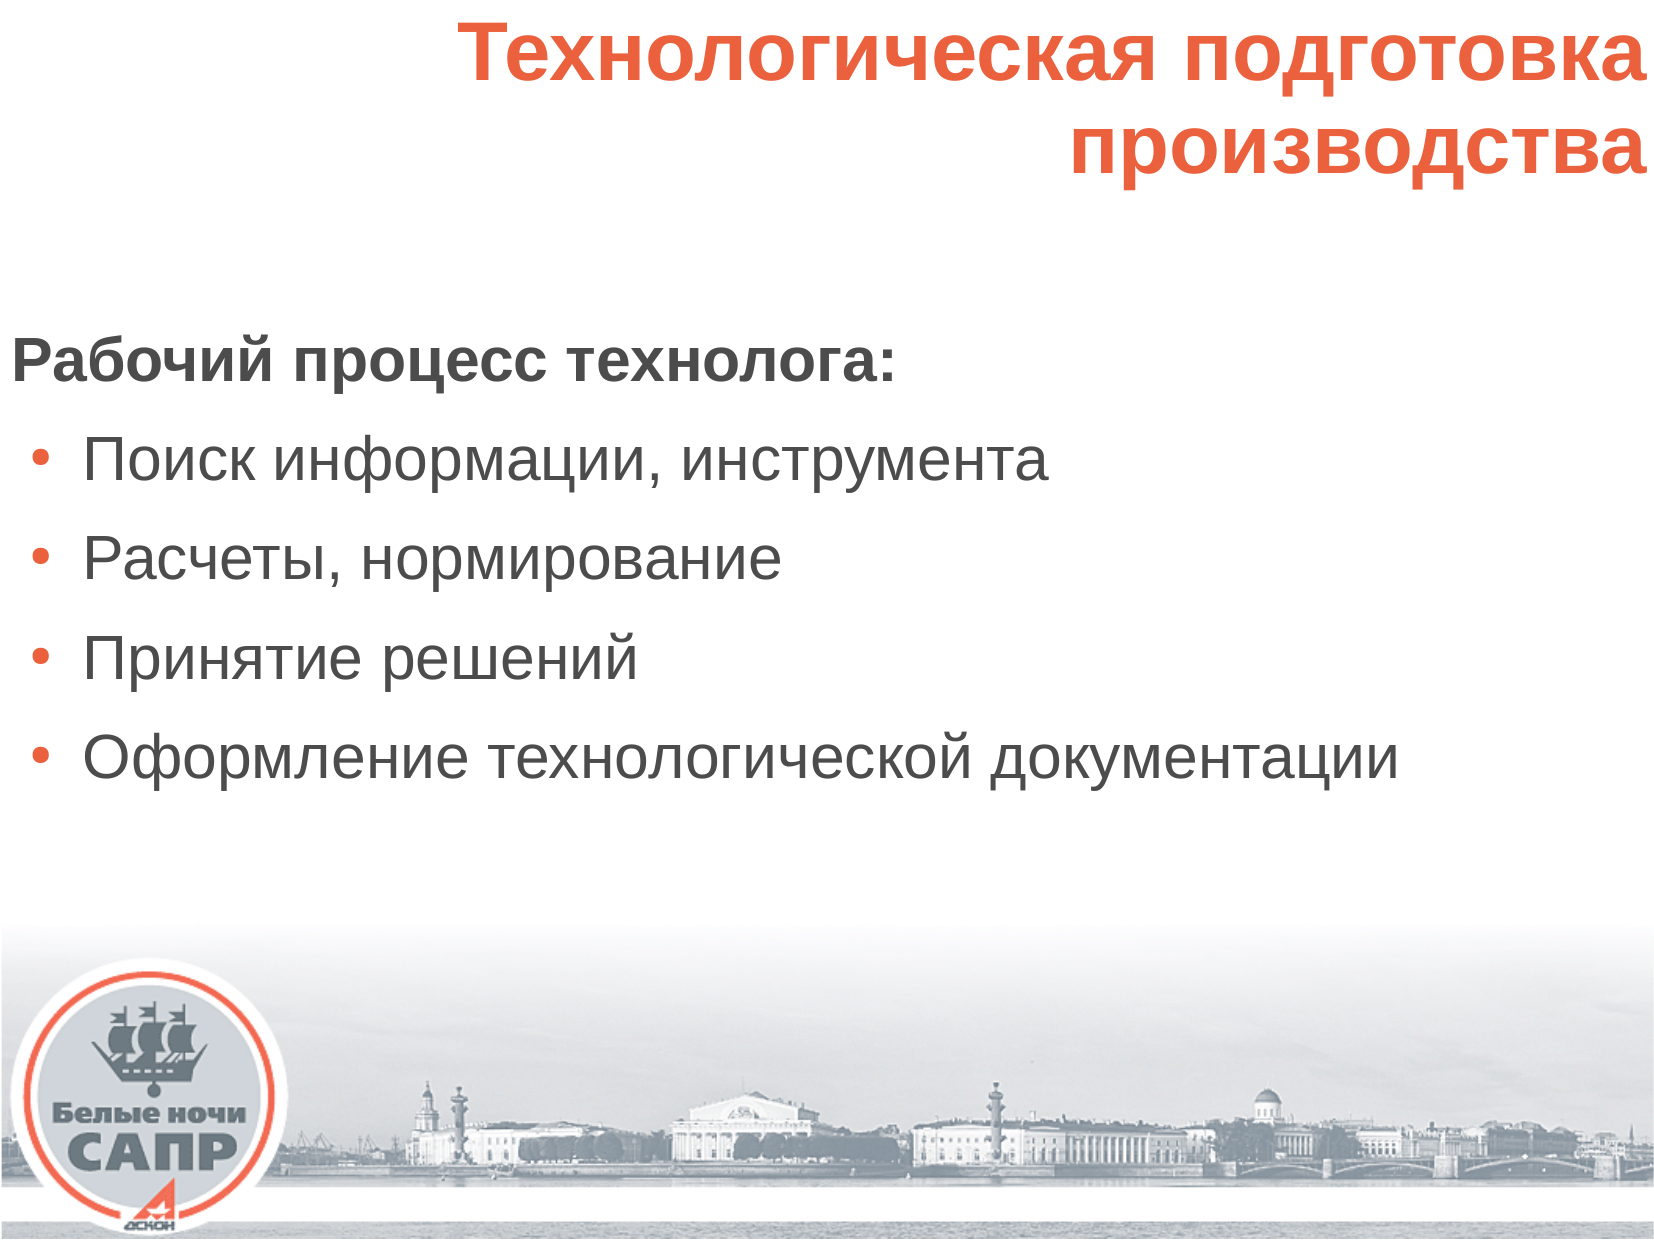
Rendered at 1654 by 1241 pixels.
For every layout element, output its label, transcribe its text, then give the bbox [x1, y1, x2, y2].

picture [1, 0, 1654, 1239]
list Рабочий процесс технолога: Поиск информации, инструмента Расчеты, нормирование Принятие решений Оформление технологической документации [11, 324, 1548, 821]
title Технологическая подготовка производства [0, 5, 1648, 192]
